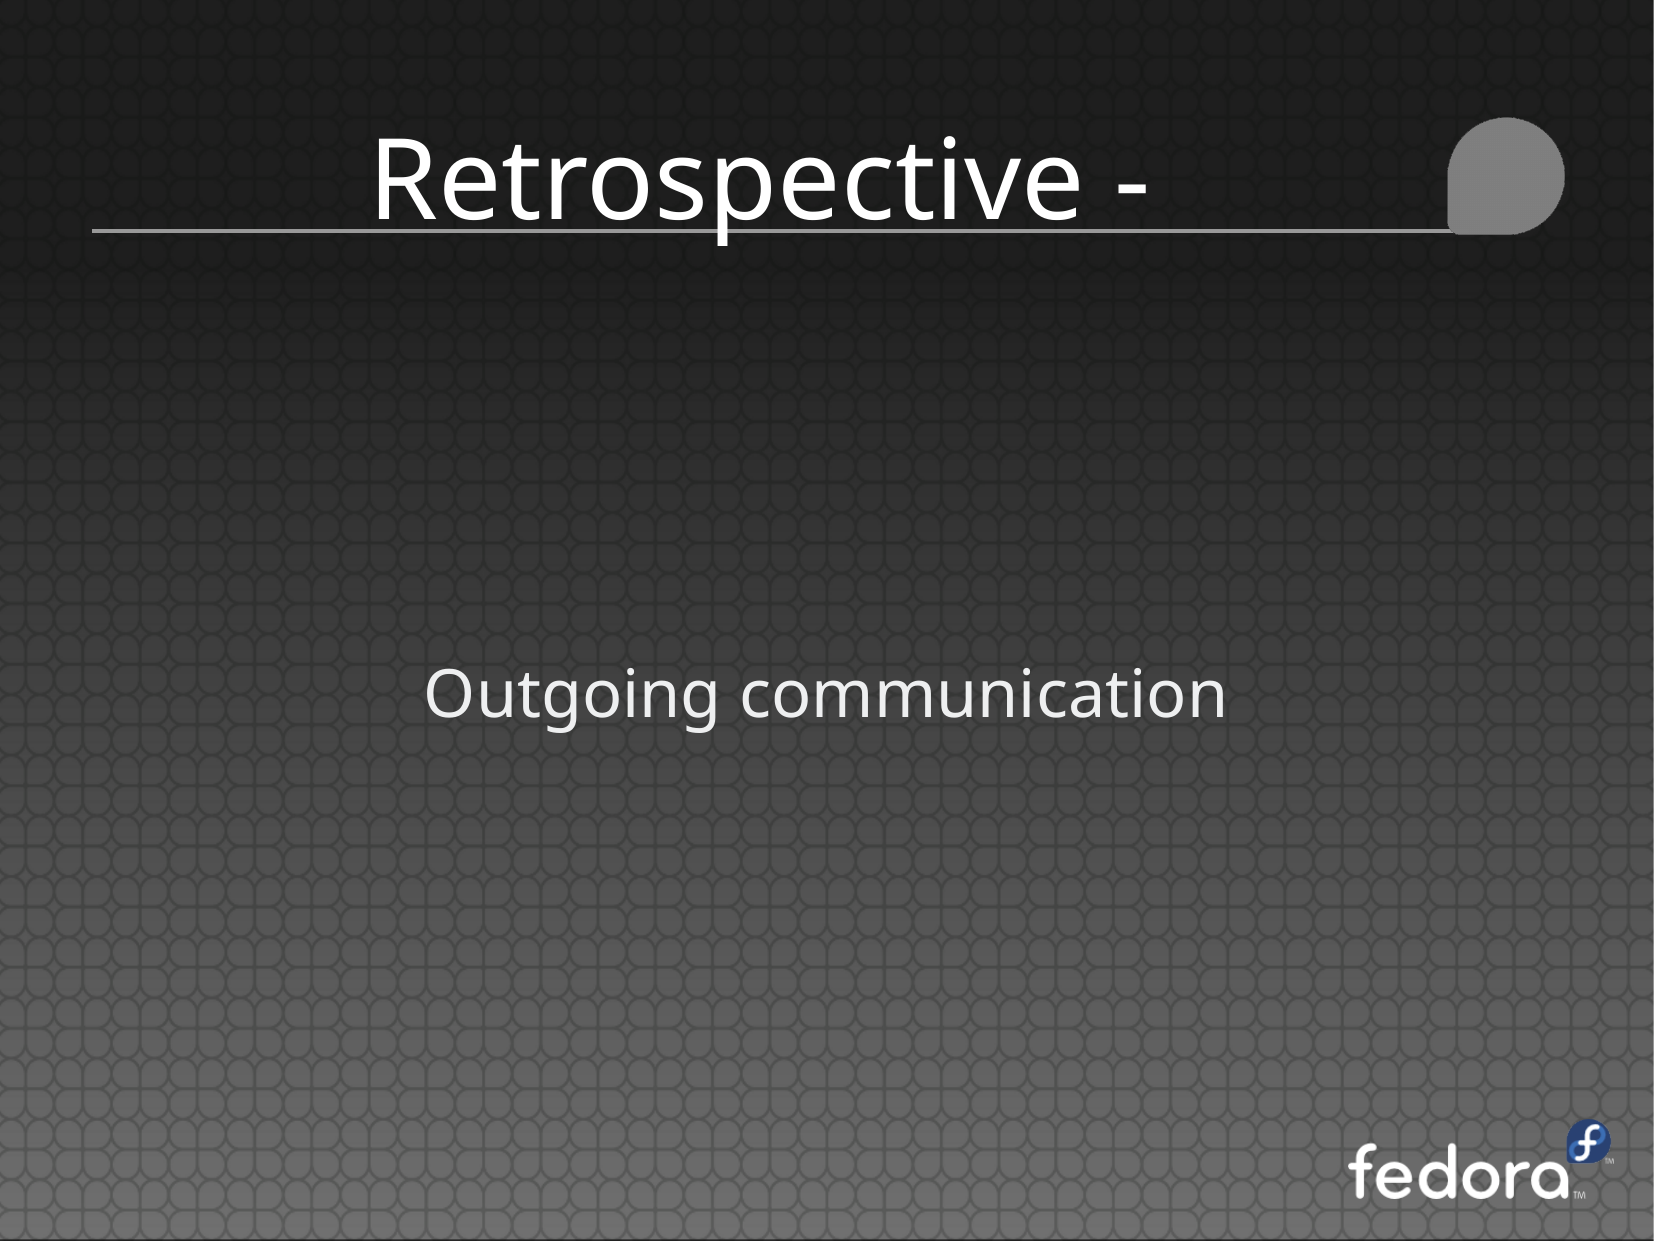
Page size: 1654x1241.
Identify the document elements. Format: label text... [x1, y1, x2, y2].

title Retrospective - [94, 100, 1426, 251]
list Outgoing communication [82, 290, 1571, 1094]
picture [0, 0, 1654, 1241]
